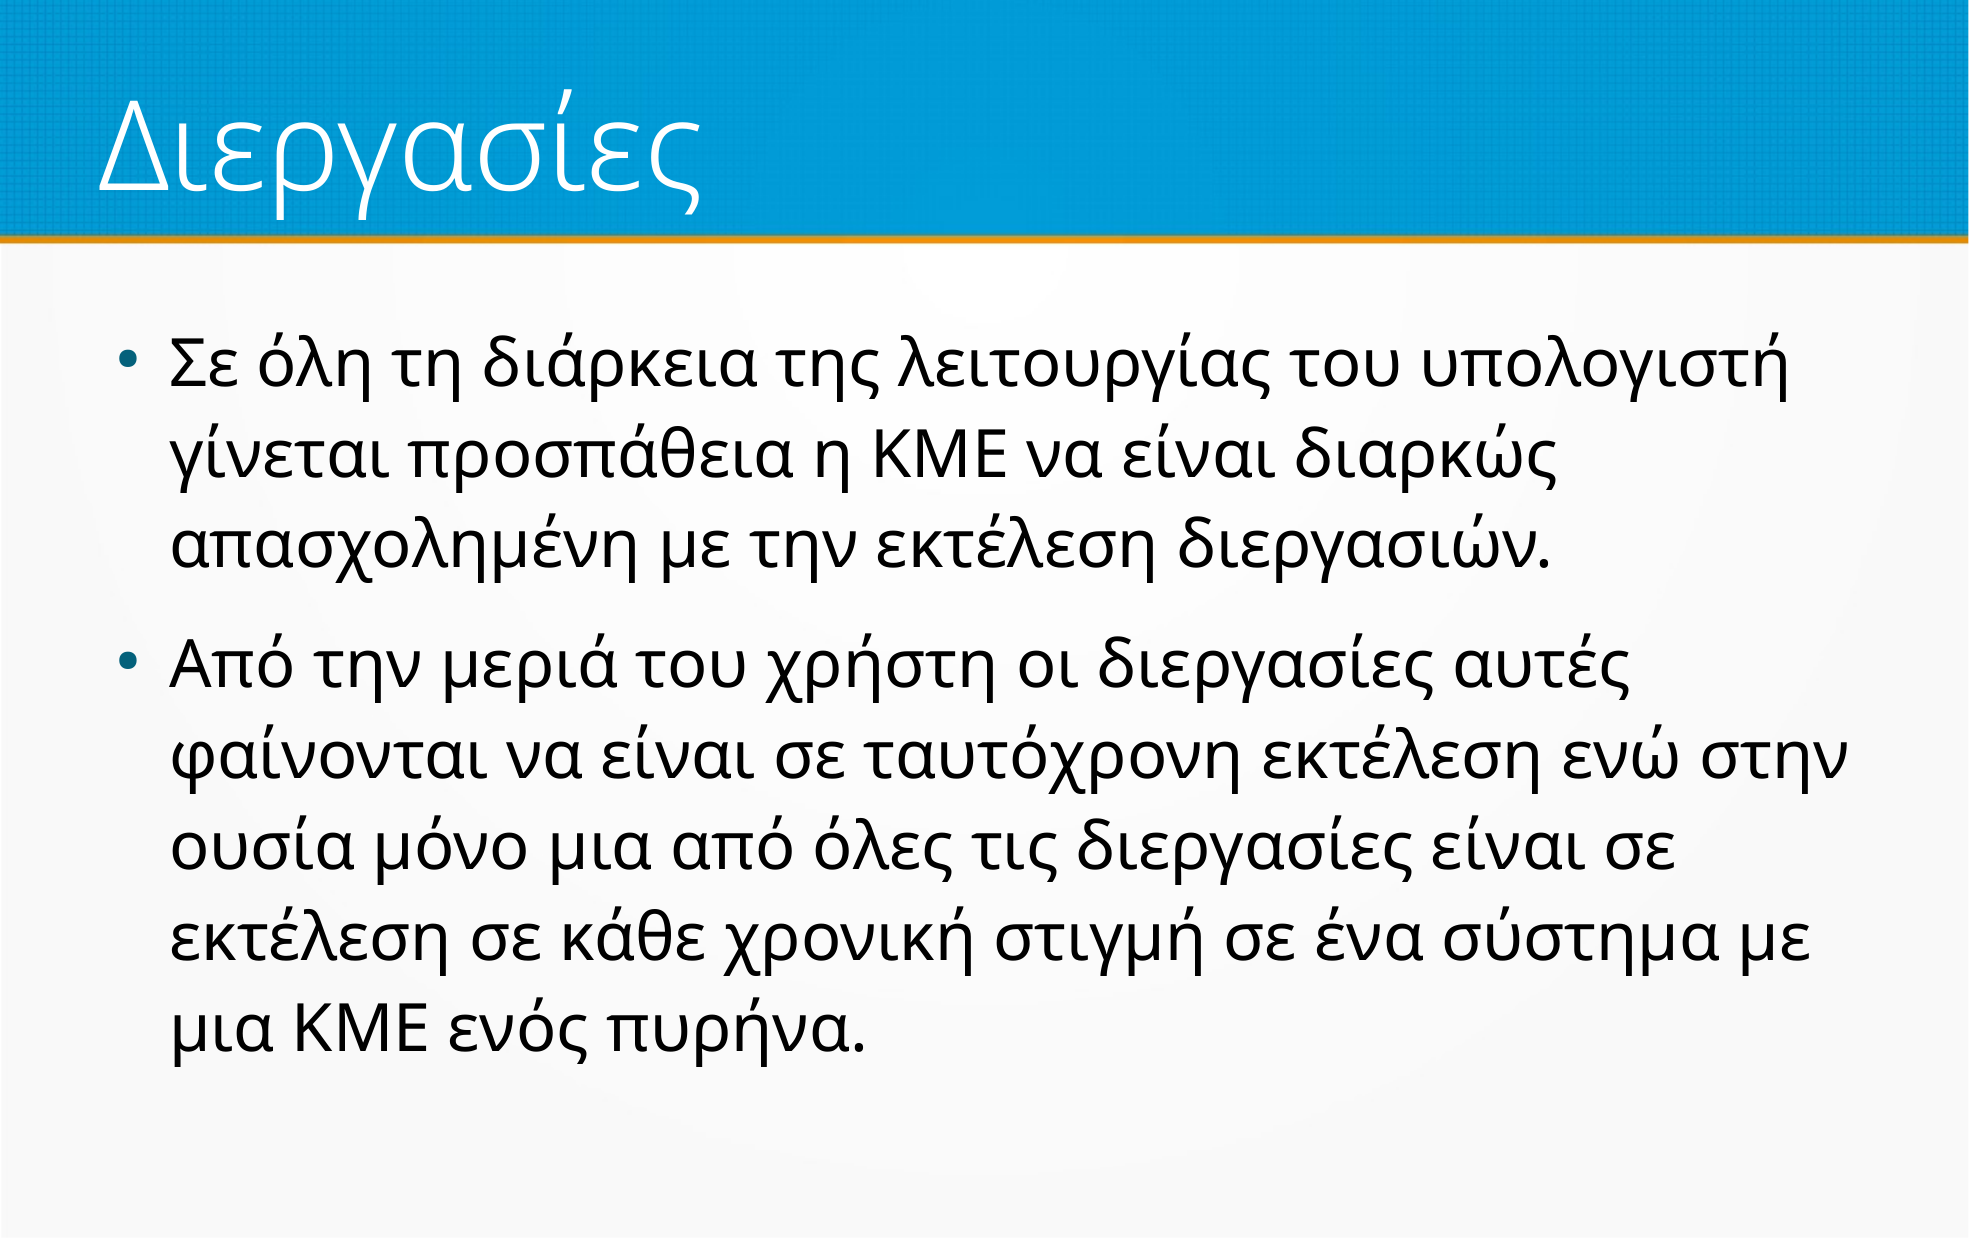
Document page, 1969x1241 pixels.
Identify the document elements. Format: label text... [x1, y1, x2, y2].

picture [0, 233, 1969, 1241]
list Σε όλη τη διάρκεια της λειτουργίας του υπολογιστή γίνεται προσπάθεια η ΚΜΕ να είναι διαρκώς απασχολημένη με την εκτέλεση διεργασιών. Από την μεριά του χρήστη οι διεργασίες αυτές φαίνονται να είναι σε ταυτόχρονη εκτέλεση ενώ στην ουσία μόνο μια από όλες τις διεργασίες είναι σε εκτέλεση σε κάθε χρονική στιγμή σε ένα σύστημα με μια ΚΜΕ ενός πυρήνα. [98, 315, 1861, 1081]
title Διεργασίες [98, 19, 1870, 227]
